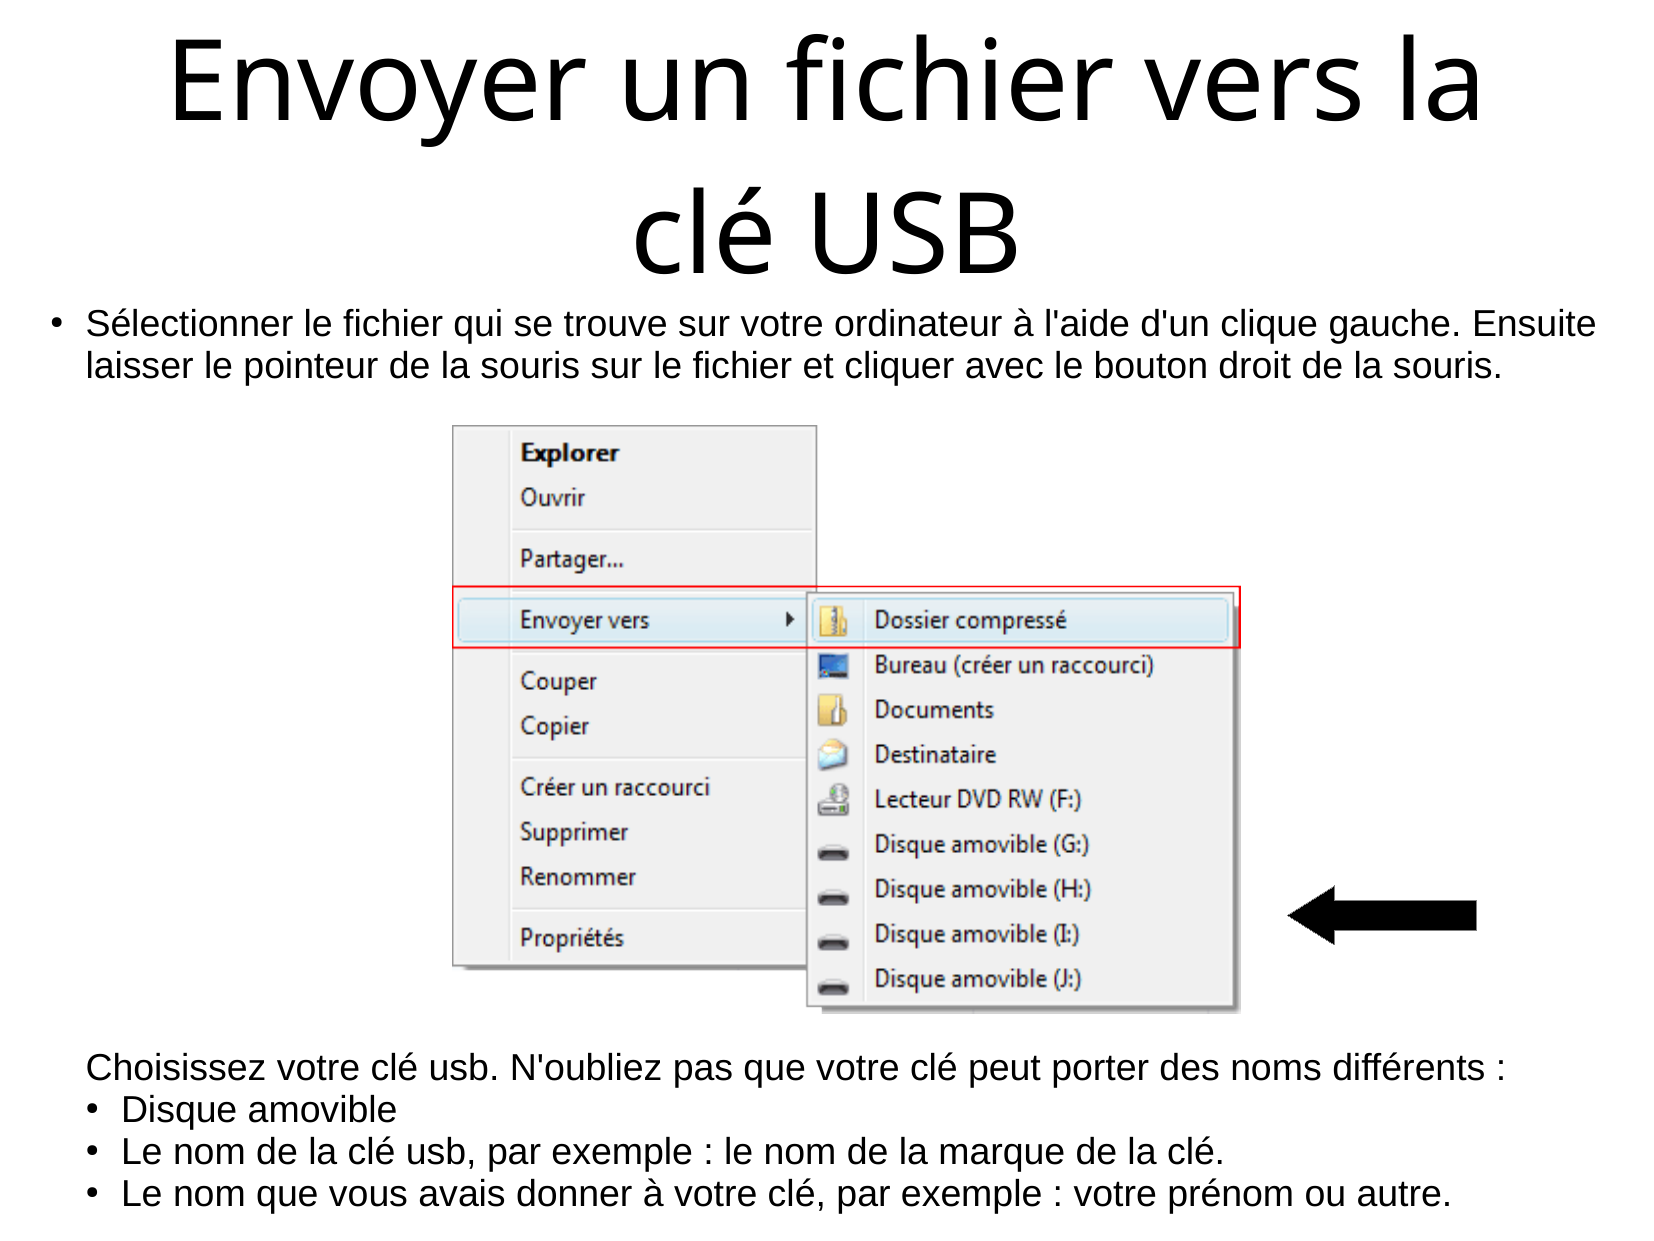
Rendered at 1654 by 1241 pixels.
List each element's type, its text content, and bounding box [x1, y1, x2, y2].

picture [452, 425, 1241, 1014]
title Envoyer un fichier vers la clé USB [82, 28, 1571, 278]
text_box Sélectionner le fichier qui se trouve sur votre ordinateur à l'aide d'un clique gauche. Ensuite laisser le pointeur de la souris sur le fichier et cliquer avec le bouton droit de la souris. [35, 295, 1619, 395]
text_box [1287, 885, 1477, 945]
text_box Choisissez votre clé usb. N'oubliez pas que votre clé peut porter des noms différents : Disque amovible Le nom de la clé usb, par exemple : le nom de la marque de la clé. Le nom que vous avais donner à votre clé, par exemple : votre prénom ou autre. [70, 1039, 1607, 1223]
